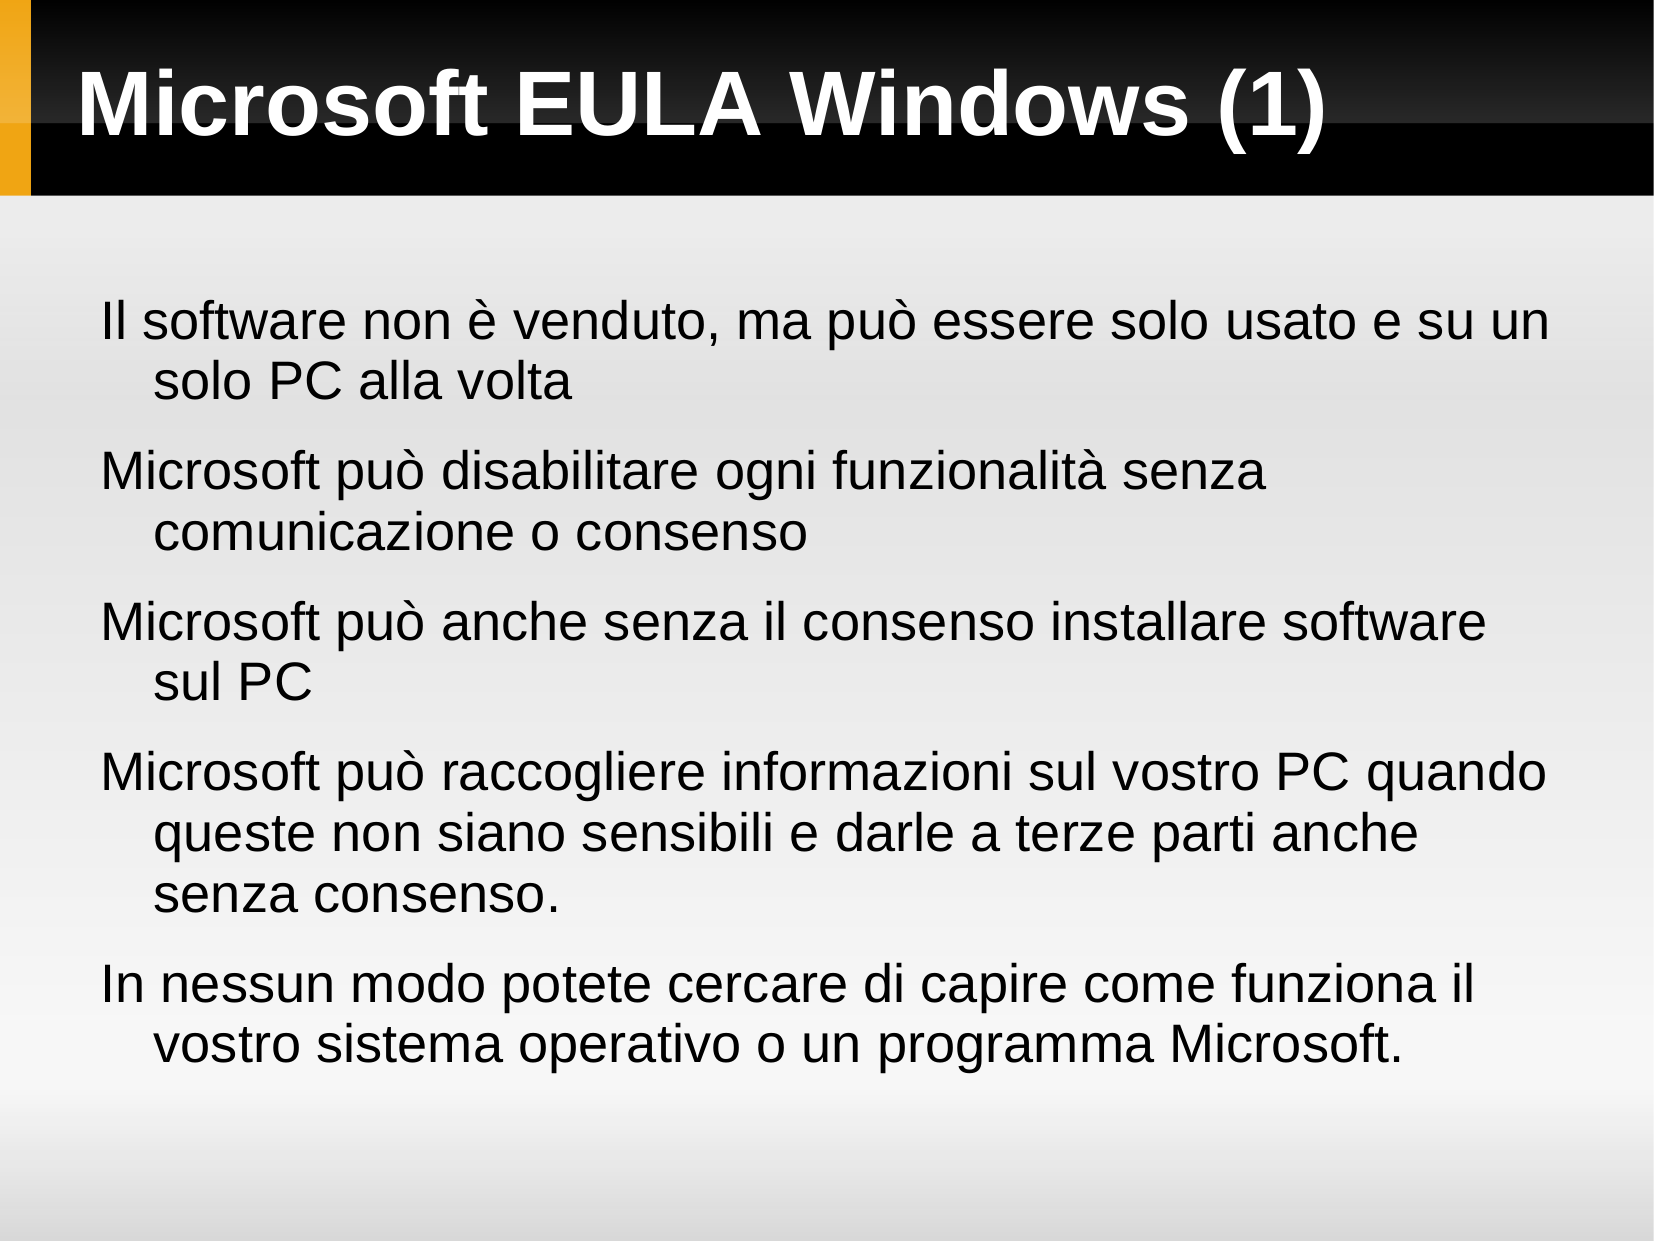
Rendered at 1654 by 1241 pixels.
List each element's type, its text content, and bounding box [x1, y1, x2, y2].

title Microsoft EULA Windows (1) [76, 7, 1565, 200]
picture [0, 0, 1654, 1241]
list Il software non è venduto, ma può essere solo usato e su un solo PC alla volta Microsoft può disabilitare ogni funzionalità senza comunicazione o consenso Microsoft può anche senza il consenso installare software sul PC Microsoft può raccogliere informazioni sul vostro PC quando queste non siano sensibili e darle a terze parti anche senza consenso. In nessun modo potete cercare di capire come funziona il vostro sistema operativo o un programma Microsoft. [82, 290, 1571, 1094]
